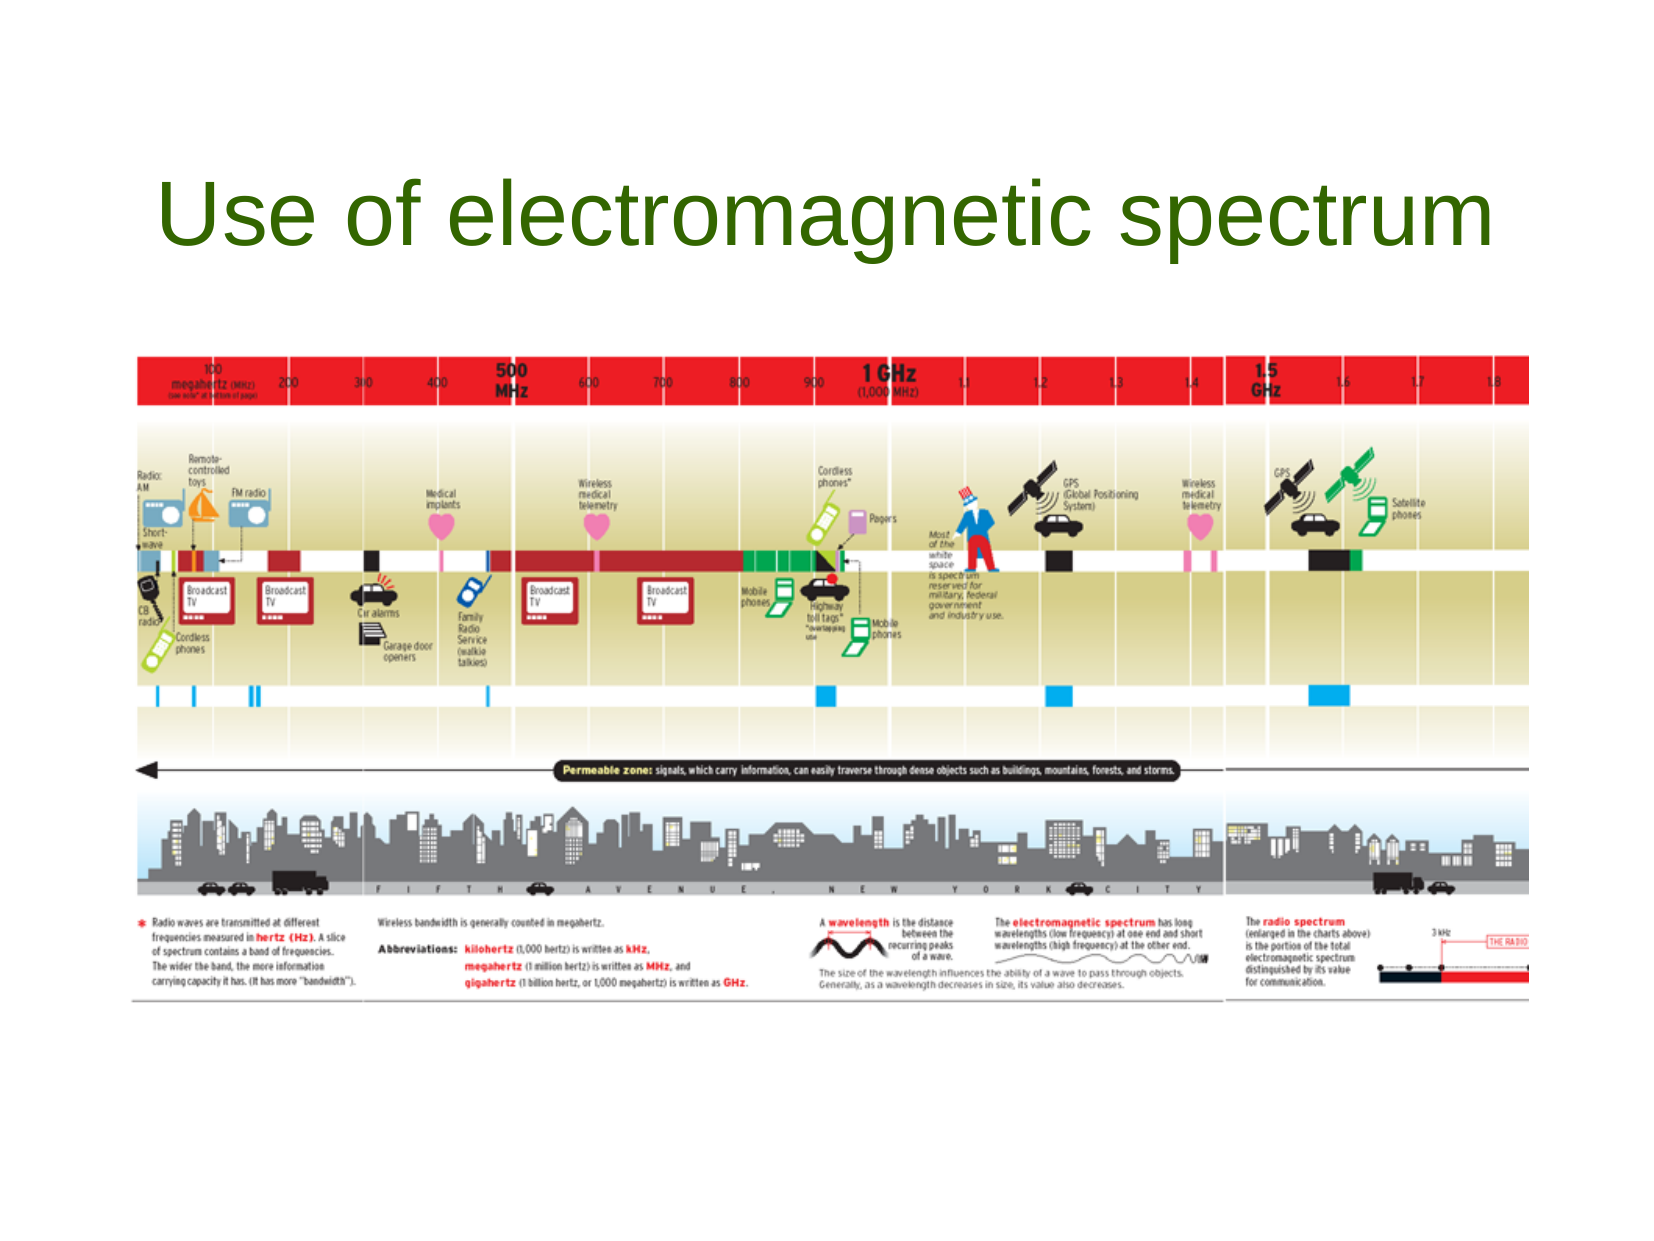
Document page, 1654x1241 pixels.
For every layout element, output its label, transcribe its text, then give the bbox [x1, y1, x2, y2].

title Use of electromagnetic spectrum [123, 87, 1530, 340]
picture [122, 354, 1529, 1004]
